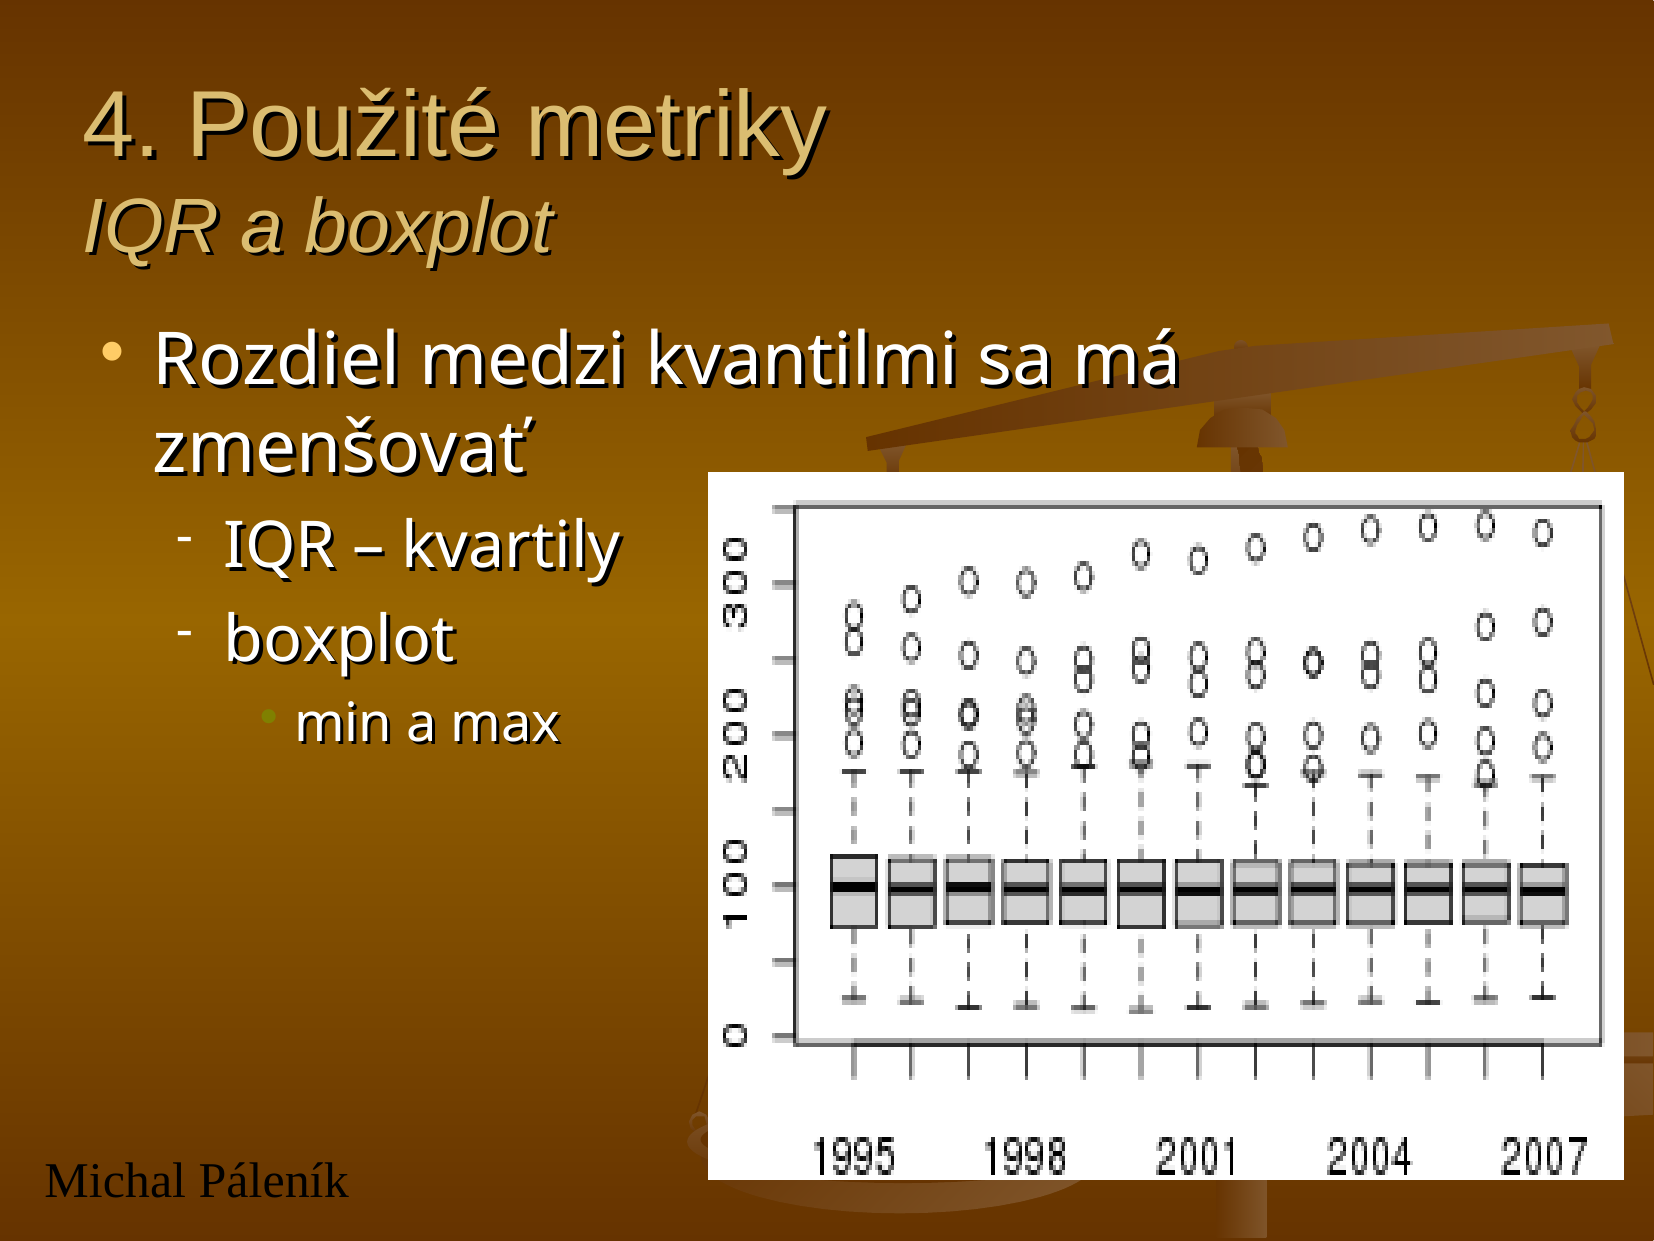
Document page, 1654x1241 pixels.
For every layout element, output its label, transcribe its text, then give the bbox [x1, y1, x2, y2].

title 4. Použité metriky IQR a boxplot [82, 39, 1572, 268]
picture [708, 472, 1624, 1180]
list Rozdiel medzi kvantilmi sa má zmenšovať IQR – kvartily boxplot min a max [82, 289, 1572, 1095]
